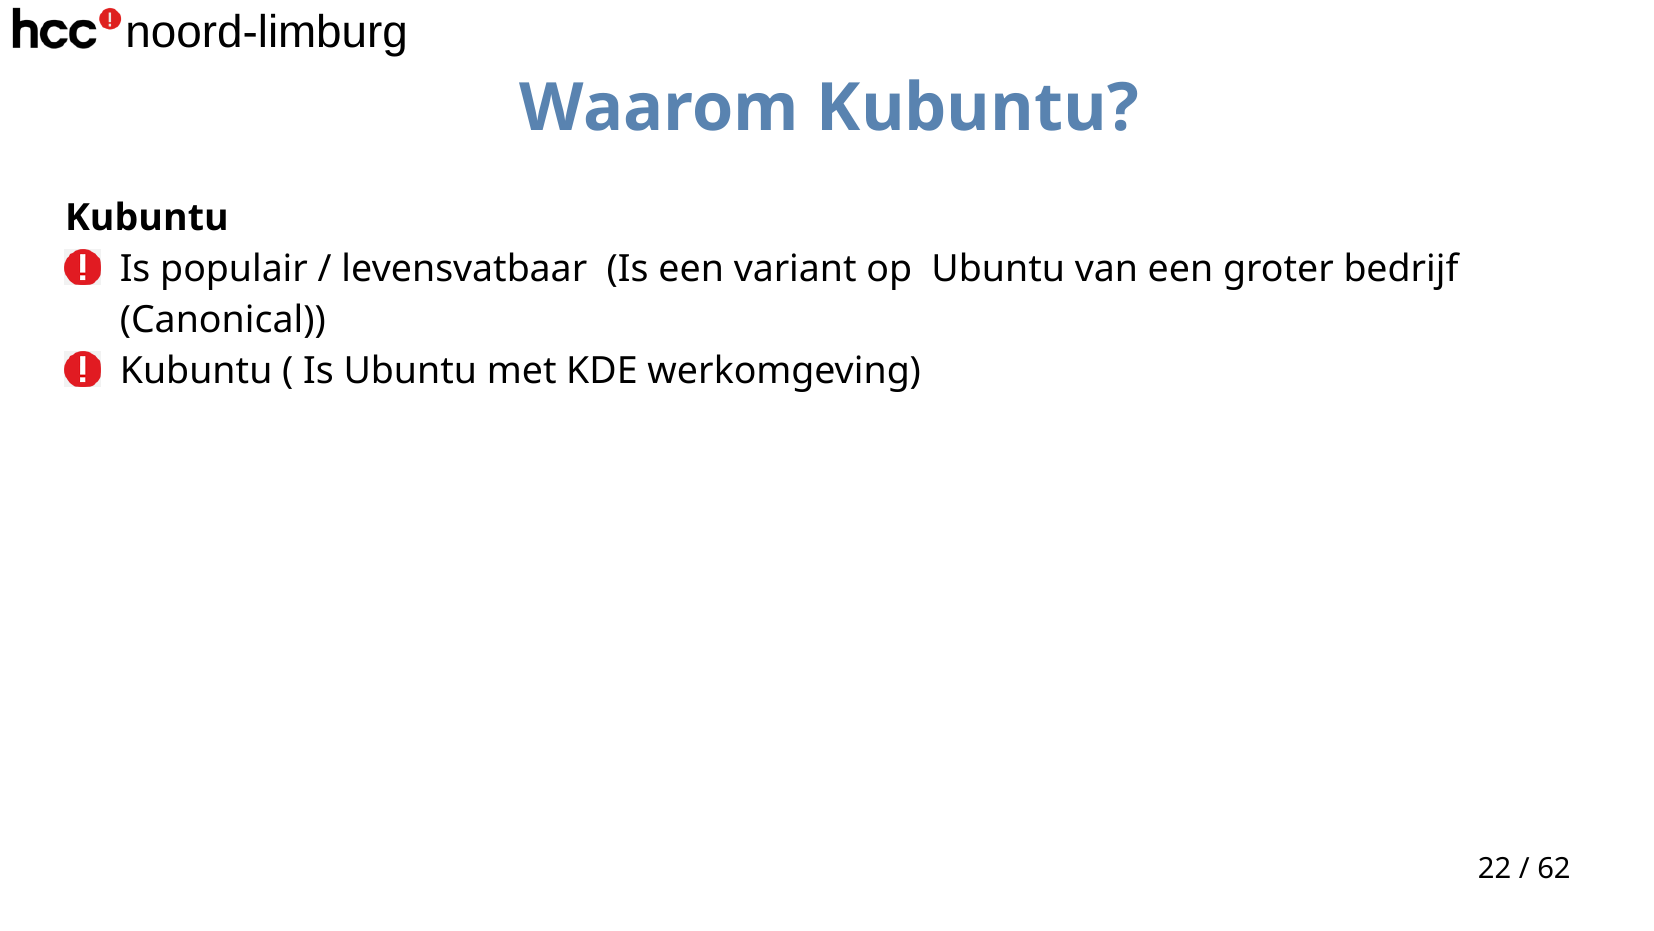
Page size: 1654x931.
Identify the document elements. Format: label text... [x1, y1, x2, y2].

title Waarom Kubuntu? [118, 59, 1524, 150]
subtitle Kubuntu Is populair / levensvatbaar (Is een variant op Ubuntu van een groter bedrijf (Canonical)) Kubuntu ( Is Ubuntu met KDE werkomgeving) [64, 178, 1518, 408]
picture [11, 6, 122, 50]
